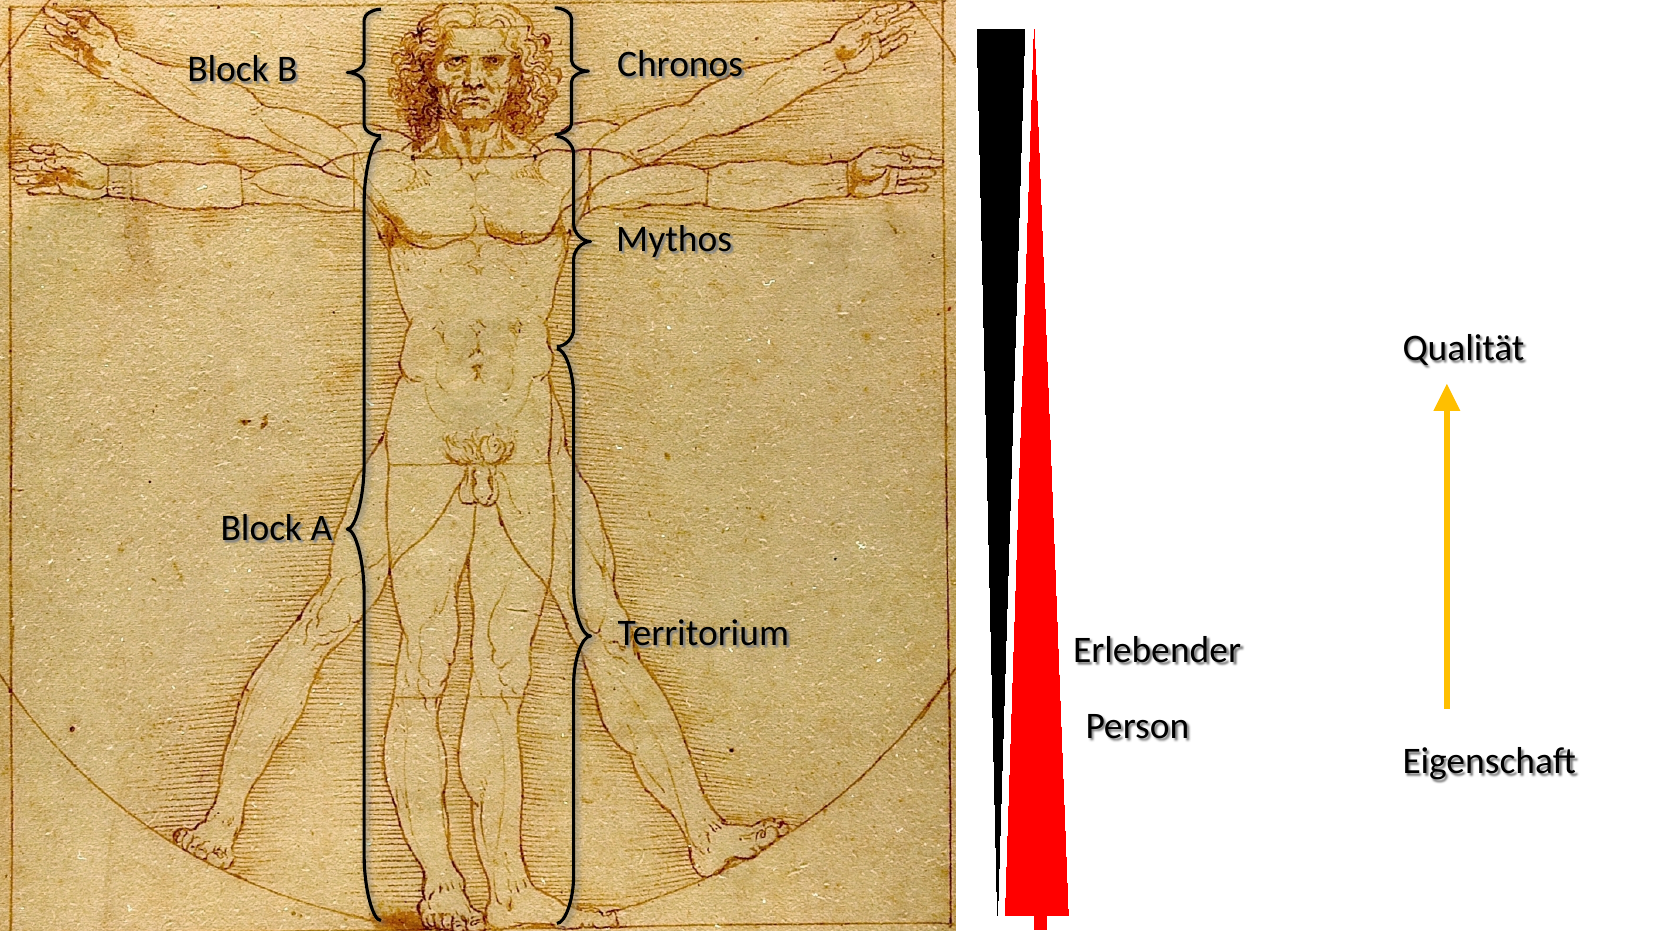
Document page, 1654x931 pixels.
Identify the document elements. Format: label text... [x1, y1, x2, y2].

text_box Eigenschaft [1387, 738, 1592, 791]
text_box Territorium [602, 609, 805, 663]
text_box Mythos [601, 215, 748, 269]
text_box Block B [172, 46, 313, 99]
text_box Block A [205, 504, 348, 557]
text_box [1005, 29, 1069, 916]
text_box Chronos [602, 40, 759, 94]
text_box Erlebender [1058, 626, 1257, 679]
picture [0, 0, 956, 931]
text_box Person [1070, 702, 1397, 831]
text_box Qualität [1387, 324, 1544, 378]
text_box [977, 29, 1025, 916]
